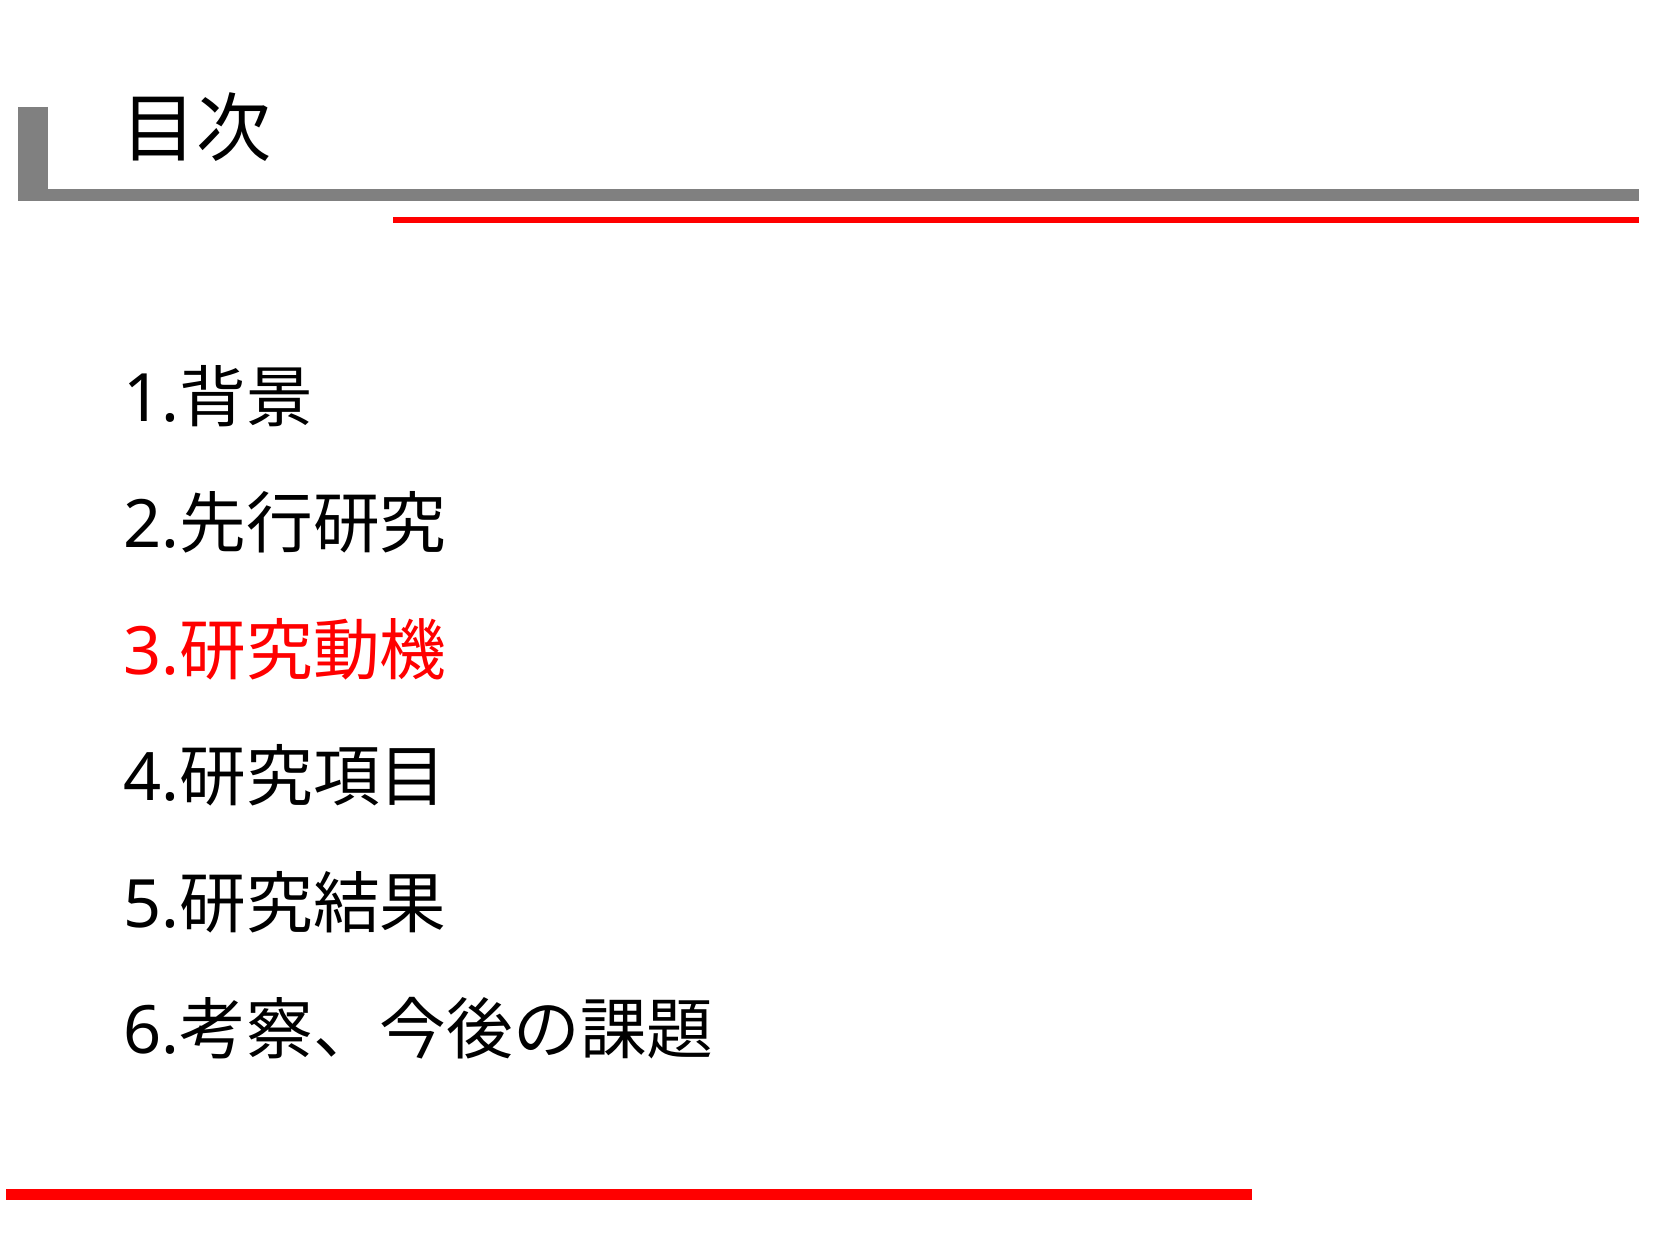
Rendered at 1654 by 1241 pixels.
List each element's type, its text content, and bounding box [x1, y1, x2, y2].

list 1.背景 2.先行研究 3.研究動機 4.研究項目 5.研究結果 6.考察、今後の課題 [123, 343, 1536, 1211]
title 目次 [121, 18, 1534, 226]
